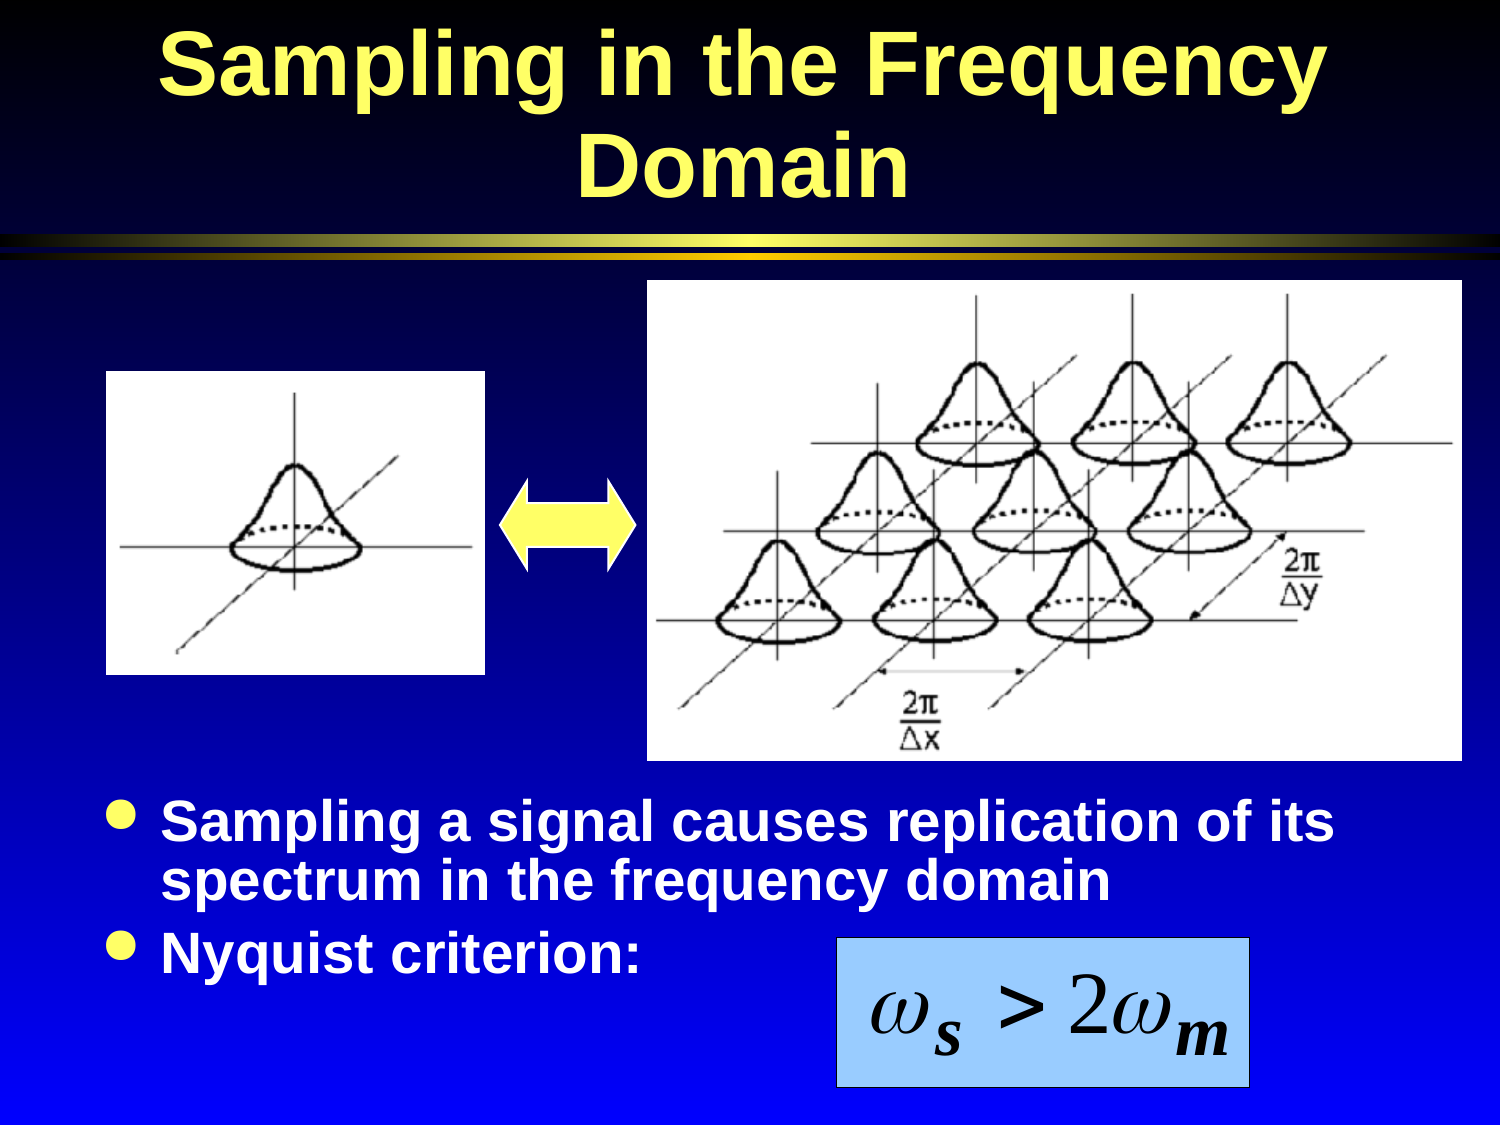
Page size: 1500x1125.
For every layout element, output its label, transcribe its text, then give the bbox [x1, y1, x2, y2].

list Sampling a signal causes replication of its spectrum in the frequency domain Nyquist criterion: [89, 787, 1378, 1000]
title Sampling in the Frequency Domain [99, 4, 1388, 225]
picture [106, 371, 485, 675]
chart [855, 944, 1256, 1078]
picture [647, 280, 1462, 761]
text_box [499, 481, 636, 569]
text_box [836, 1000, 1250, 1088]
